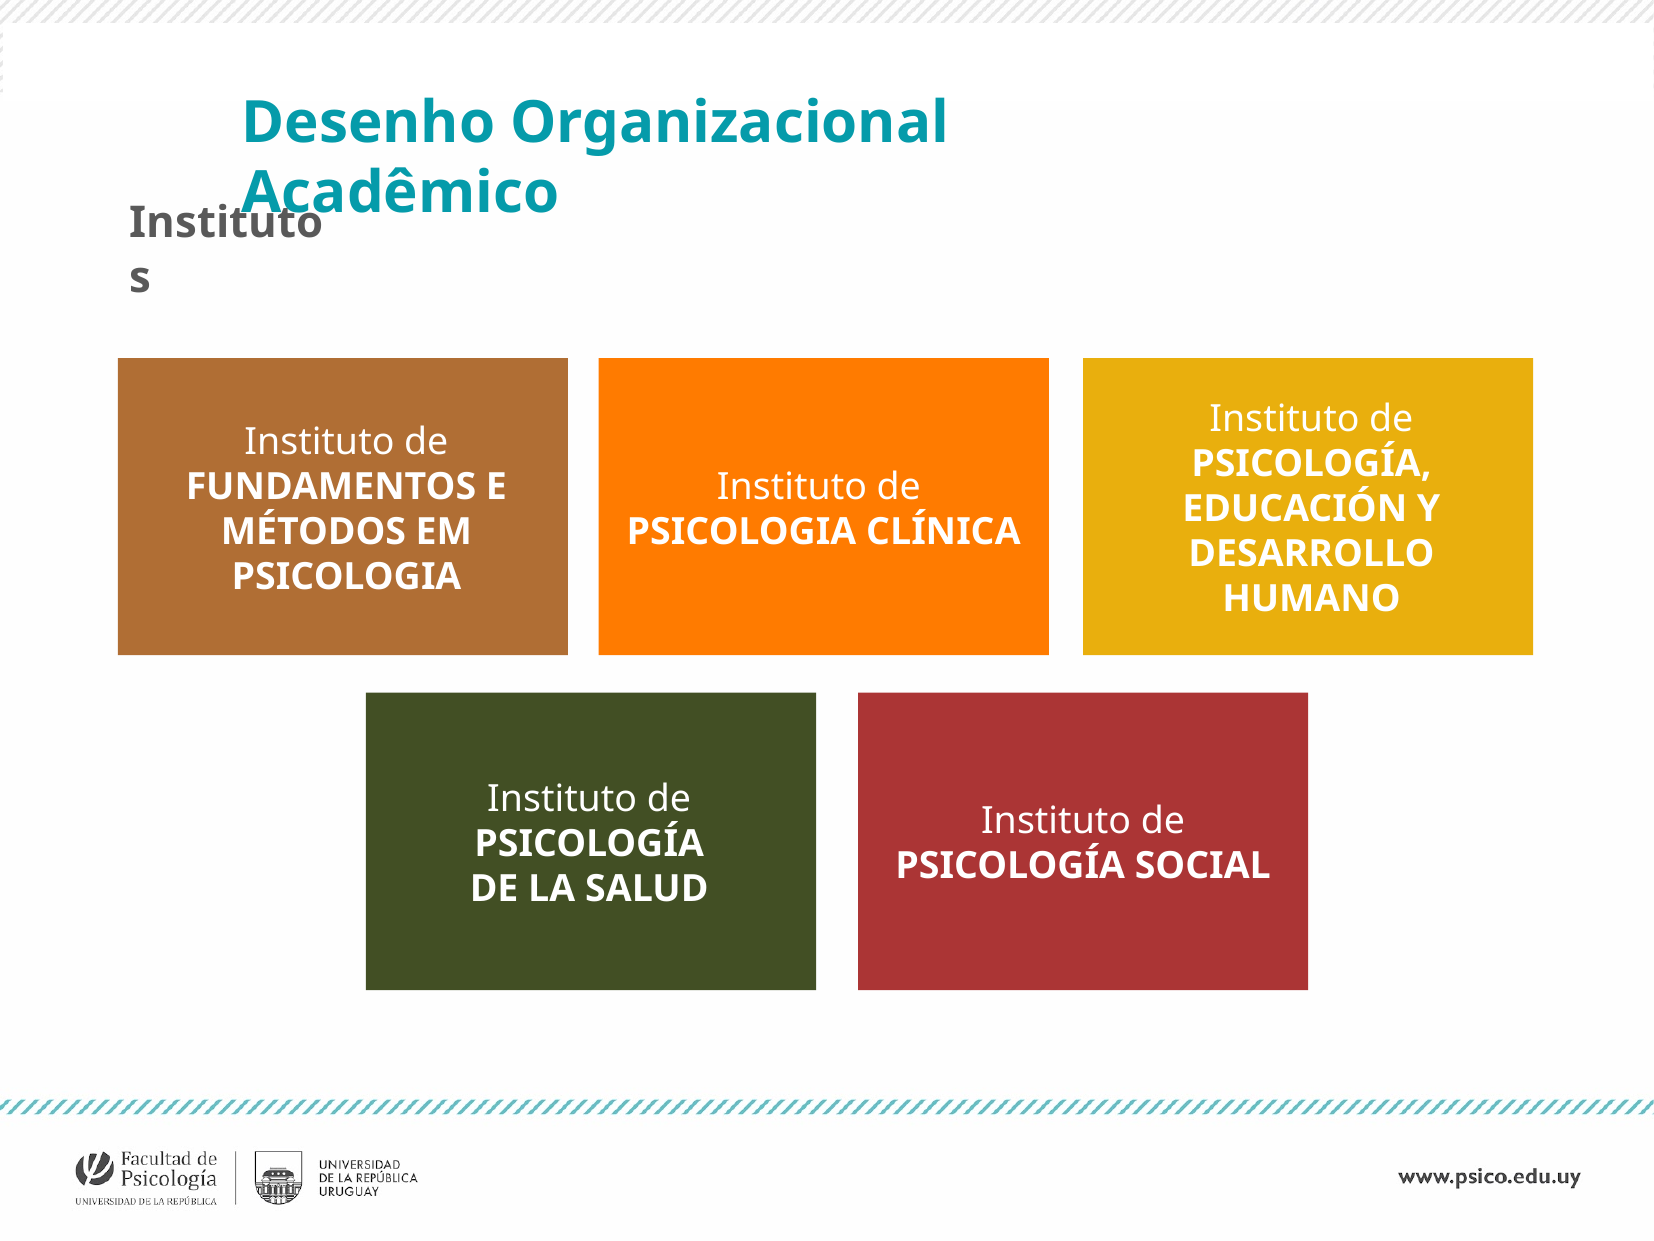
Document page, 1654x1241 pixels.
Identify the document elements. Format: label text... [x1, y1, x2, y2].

text_box [598, 358, 1049, 453]
picture [0, 0, 1654, 1241]
text_box [858, 692, 1309, 788]
text_box [598, 560, 1049, 656]
text_box [117, 605, 568, 656]
text_box Instituto de FUNDAMENTOS E MÉTODOS EM PSICOLOGIA [117, 408, 576, 605]
text_box Instituto de PSICOLOGÍA DE LA SALUD [365, 766, 813, 917]
text_box Institutos [108, 186, 345, 310]
text_box [117, 358, 568, 408]
text_box [1083, 358, 1534, 656]
text_box [858, 895, 1309, 991]
text_box Instituto de PSICOLOGIA CLÍNICA [586, 453, 1061, 560]
text_box [365, 692, 817, 991]
text_box Desenho Organizacional Acadêmico [88, 76, 1103, 232]
text_box Instituto de PSICOLOGÍA, EDUCACIÓN Y DESARROLLO HUMANO [1102, 386, 1521, 627]
text_box Instituto de PSICOLOGÍA SOCIAL [858, 788, 1309, 895]
